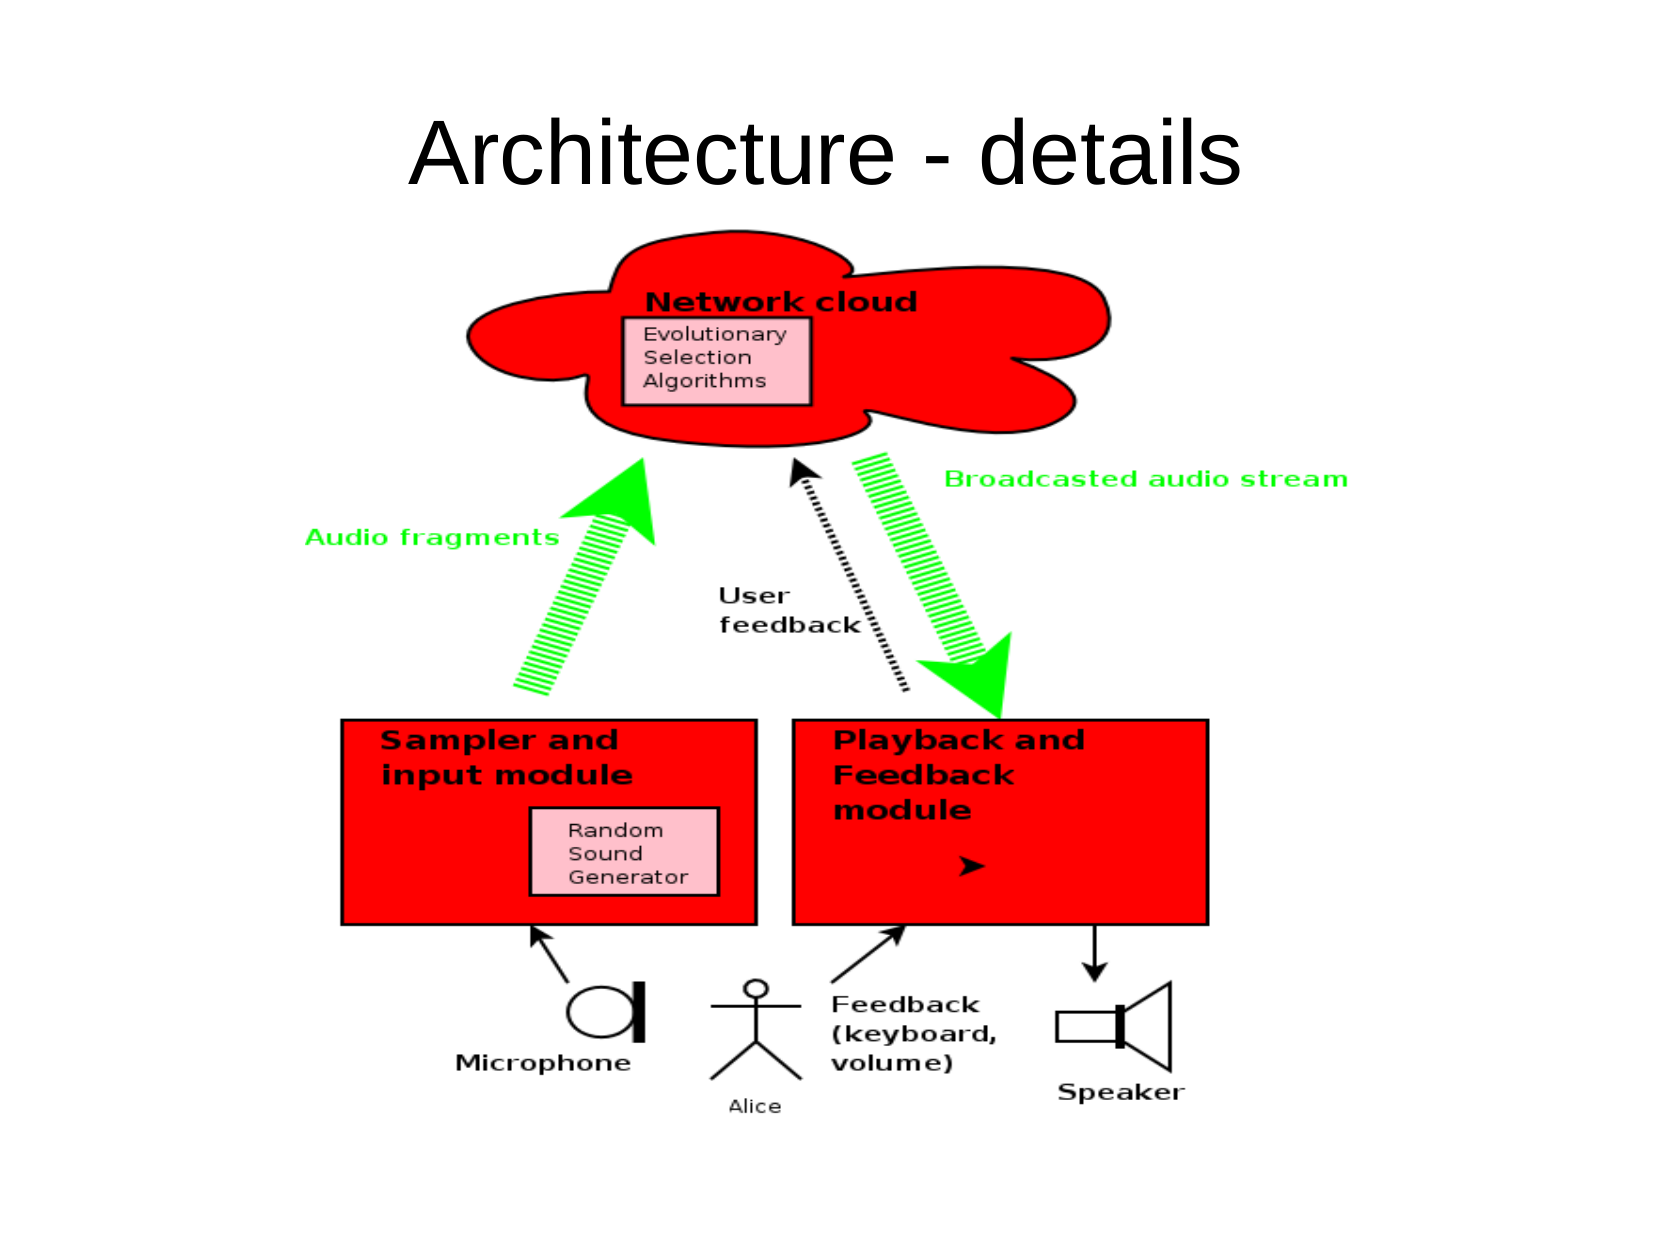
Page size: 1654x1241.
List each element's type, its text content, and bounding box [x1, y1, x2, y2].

picture [305, 224, 1351, 1154]
title Architecture - details [82, 49, 1571, 257]
